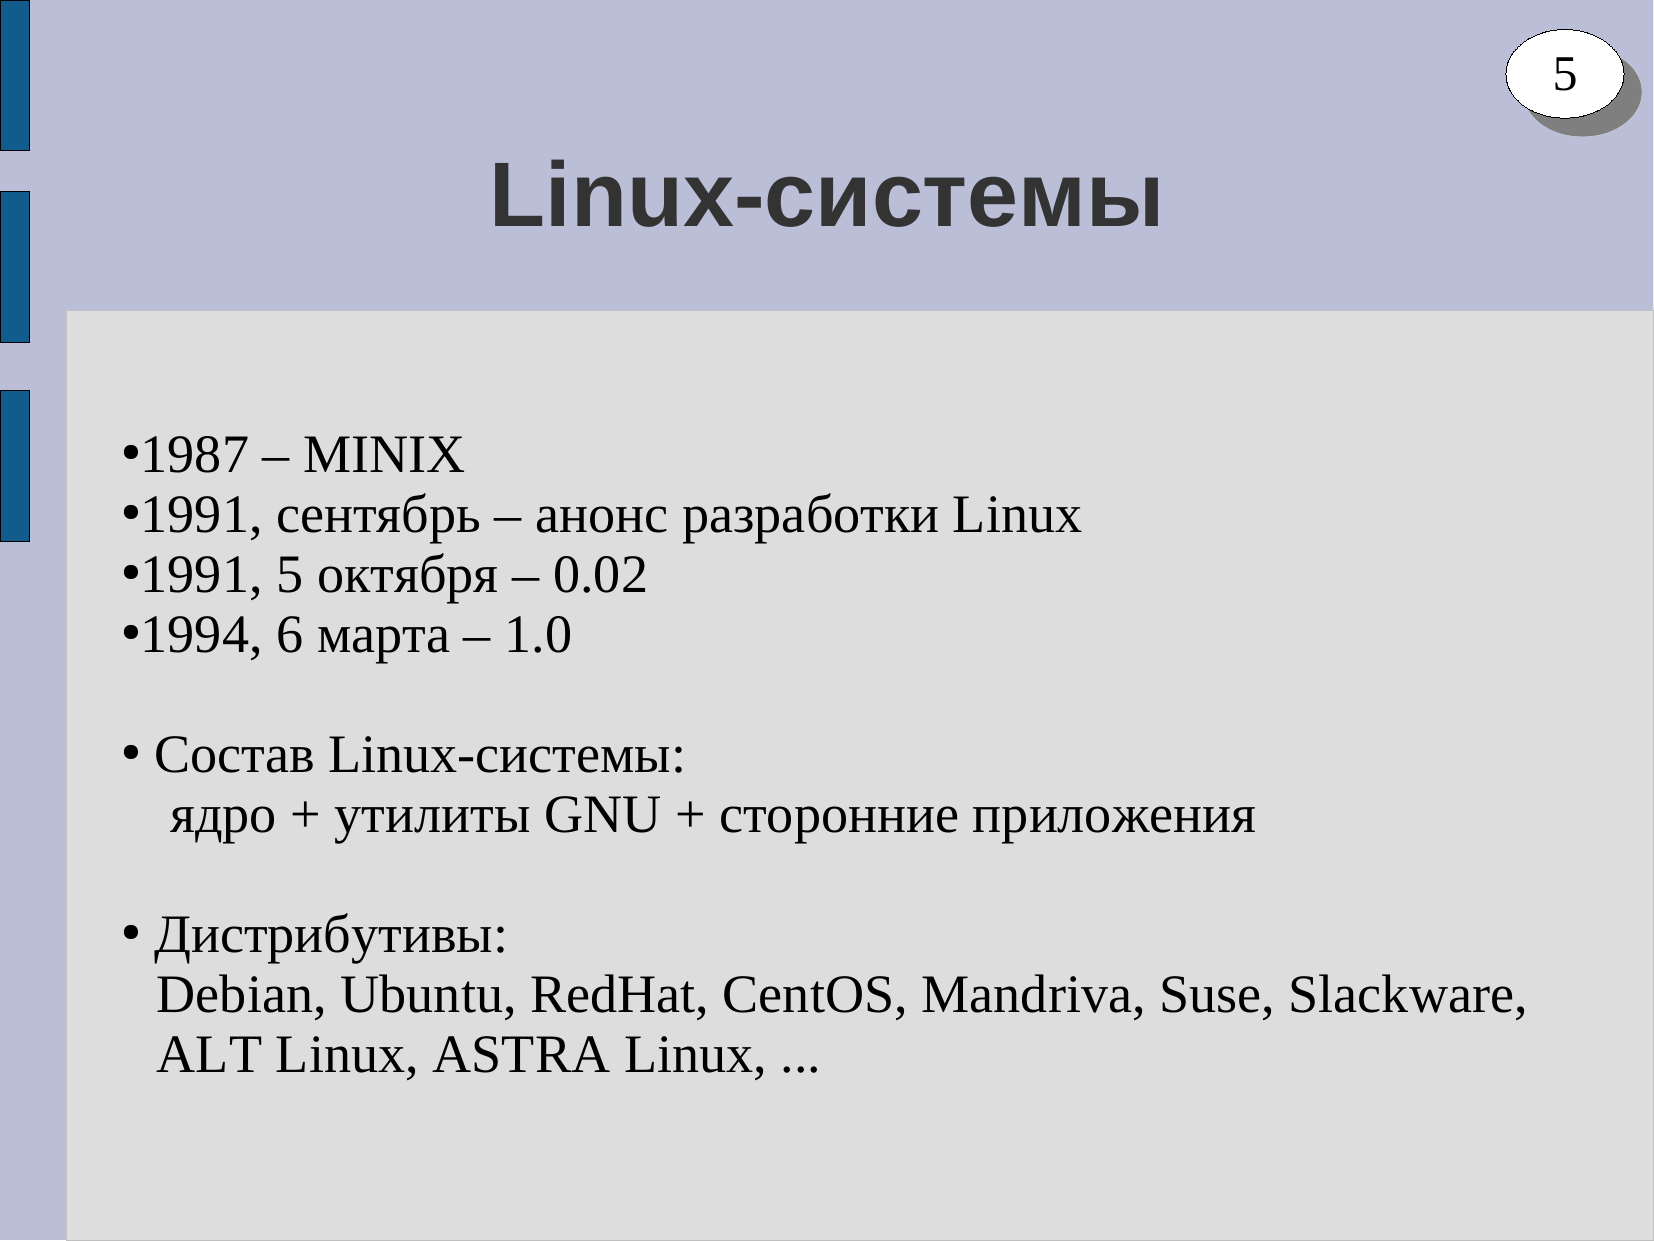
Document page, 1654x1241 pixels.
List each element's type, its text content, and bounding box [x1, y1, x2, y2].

subtitle 1987 – MINIX 1991, сентябрь – анонс разработки Linux 1991, 5 октября – 0.02 1994, 6 марта – 1.0 Состав Linux-системы: ядро + утилиты GNU + сторонние приложения Дистрибутивы: Debian, Ubuntu, RedHat, CentOS, Mandriva, Suse, Slackware, ALT Linux, ASTRA Linux, ... [121, 309, 1534, 1199]
text_box 5 [1505, 29, 1625, 119]
title Linux-системы [121, 91, 1534, 299]
